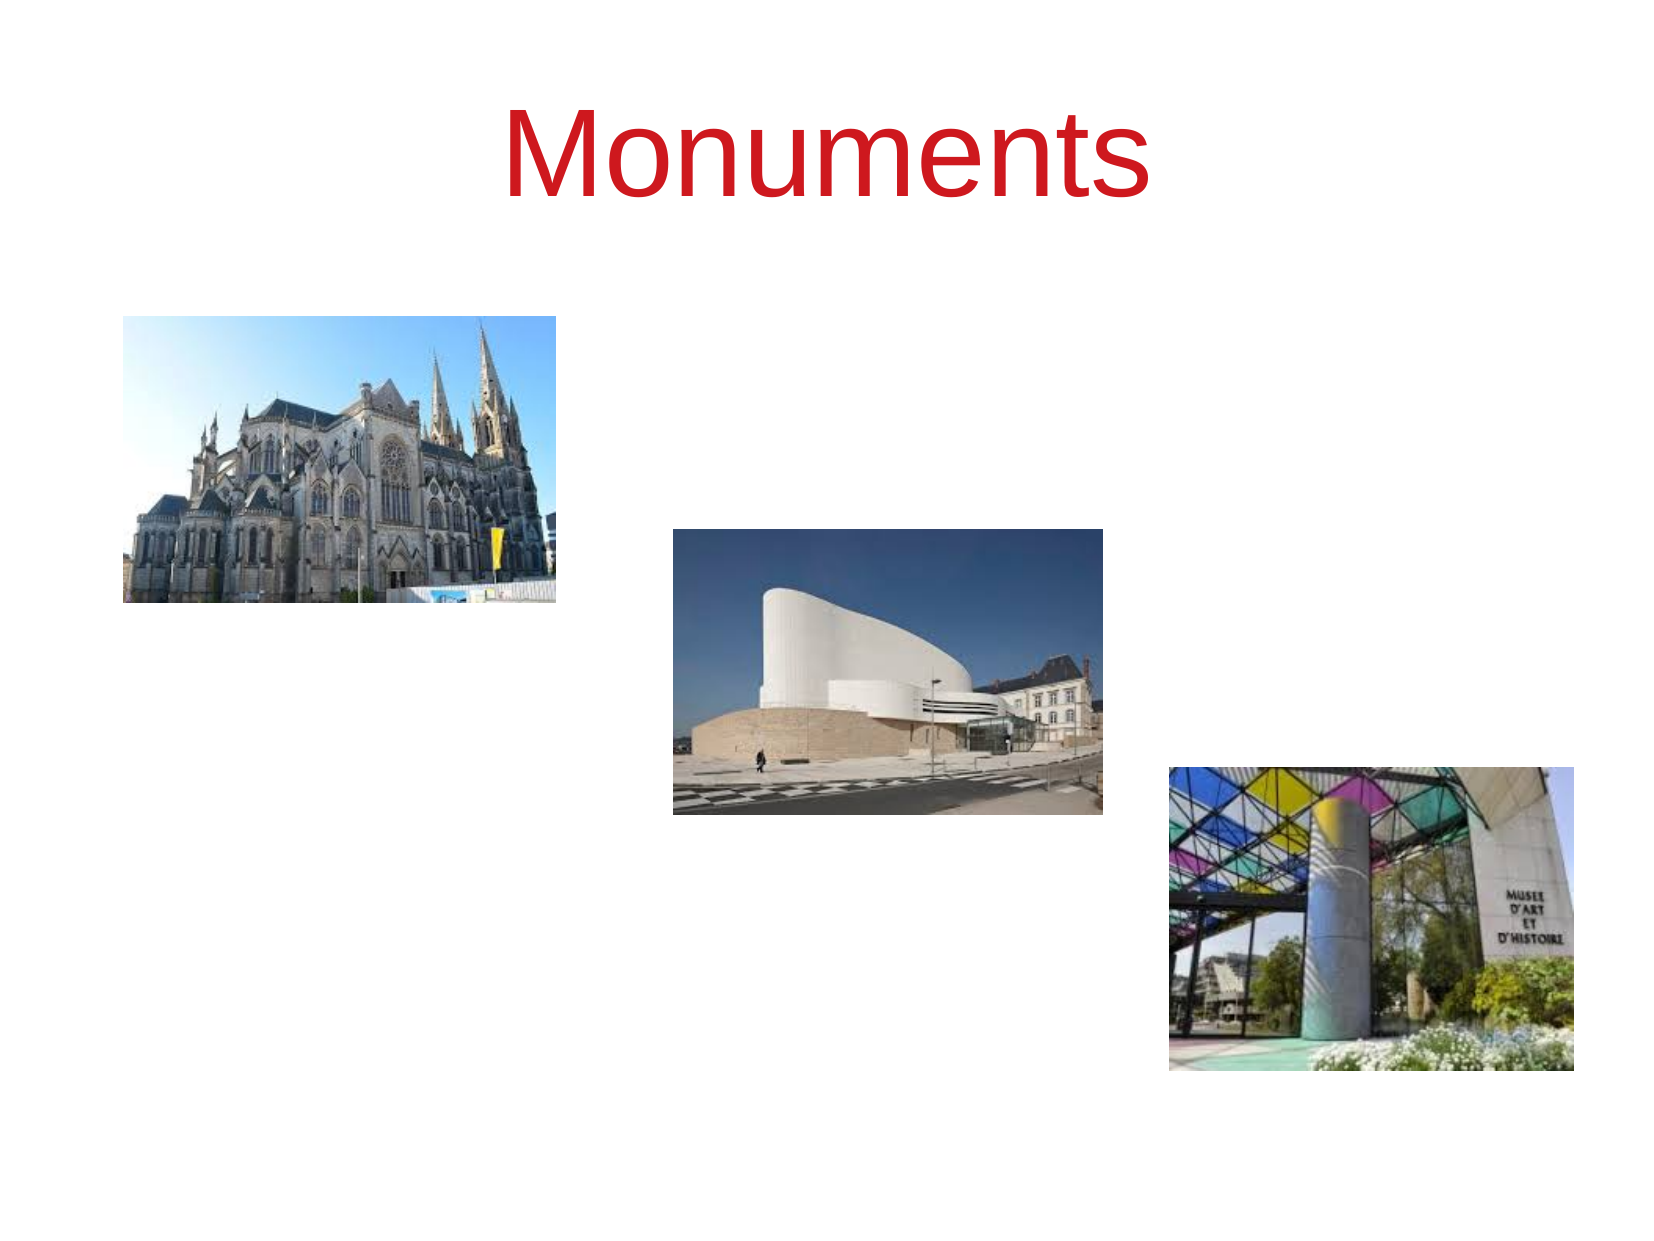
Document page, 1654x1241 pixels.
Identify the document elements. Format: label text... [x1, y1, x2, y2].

picture [123, 316, 556, 603]
picture [1169, 767, 1574, 1071]
title Monuments [82, 49, 1571, 257]
picture [673, 529, 1103, 815]
